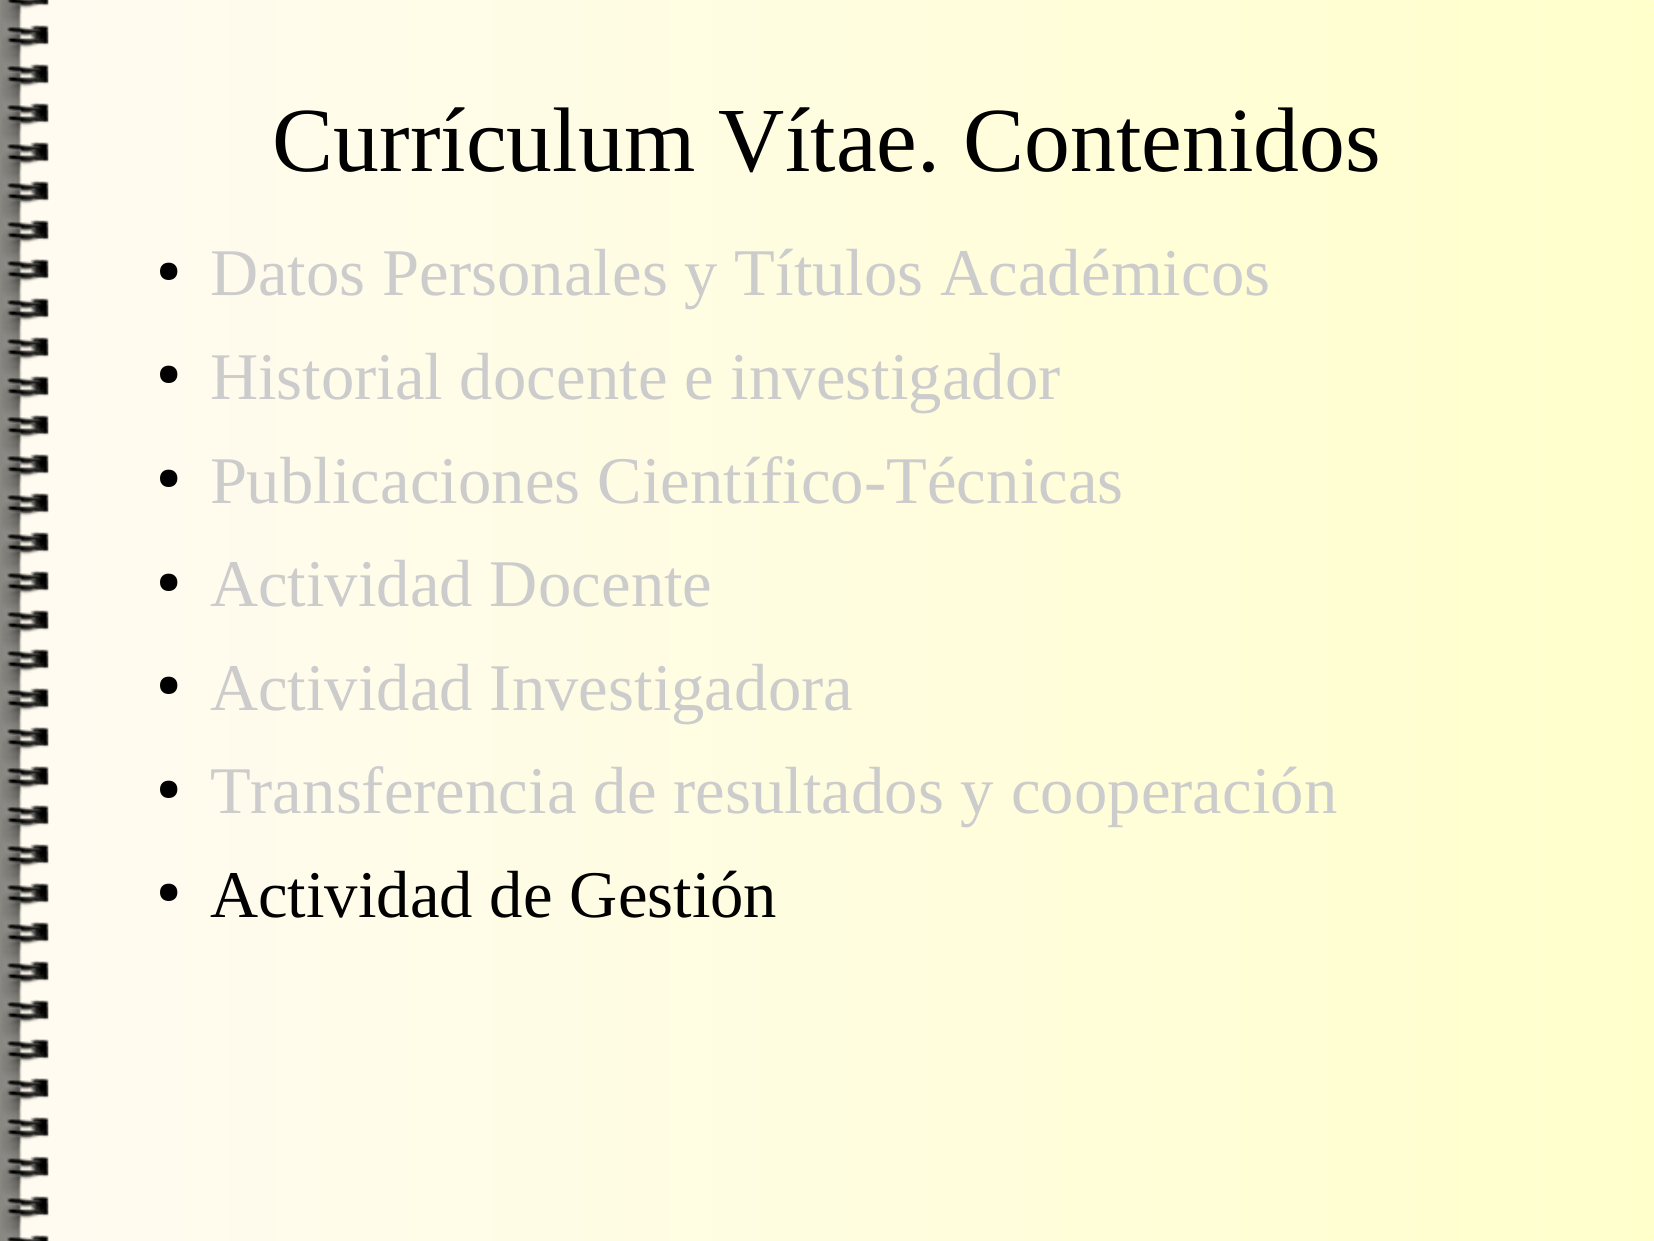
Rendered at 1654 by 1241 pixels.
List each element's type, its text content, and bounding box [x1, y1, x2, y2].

picture [0, 0, 1654, 1241]
title Currículum Vítae. Contenidos [121, 14, 1534, 236]
list Datos Personales y Títulos Académicos Historial docente e investigador Publicaciones Científico-Técnicas Actividad Docente Actividad Investigadora Transferencia de resultados y cooperación Actividad de Gestión [121, 236, 1534, 1226]
